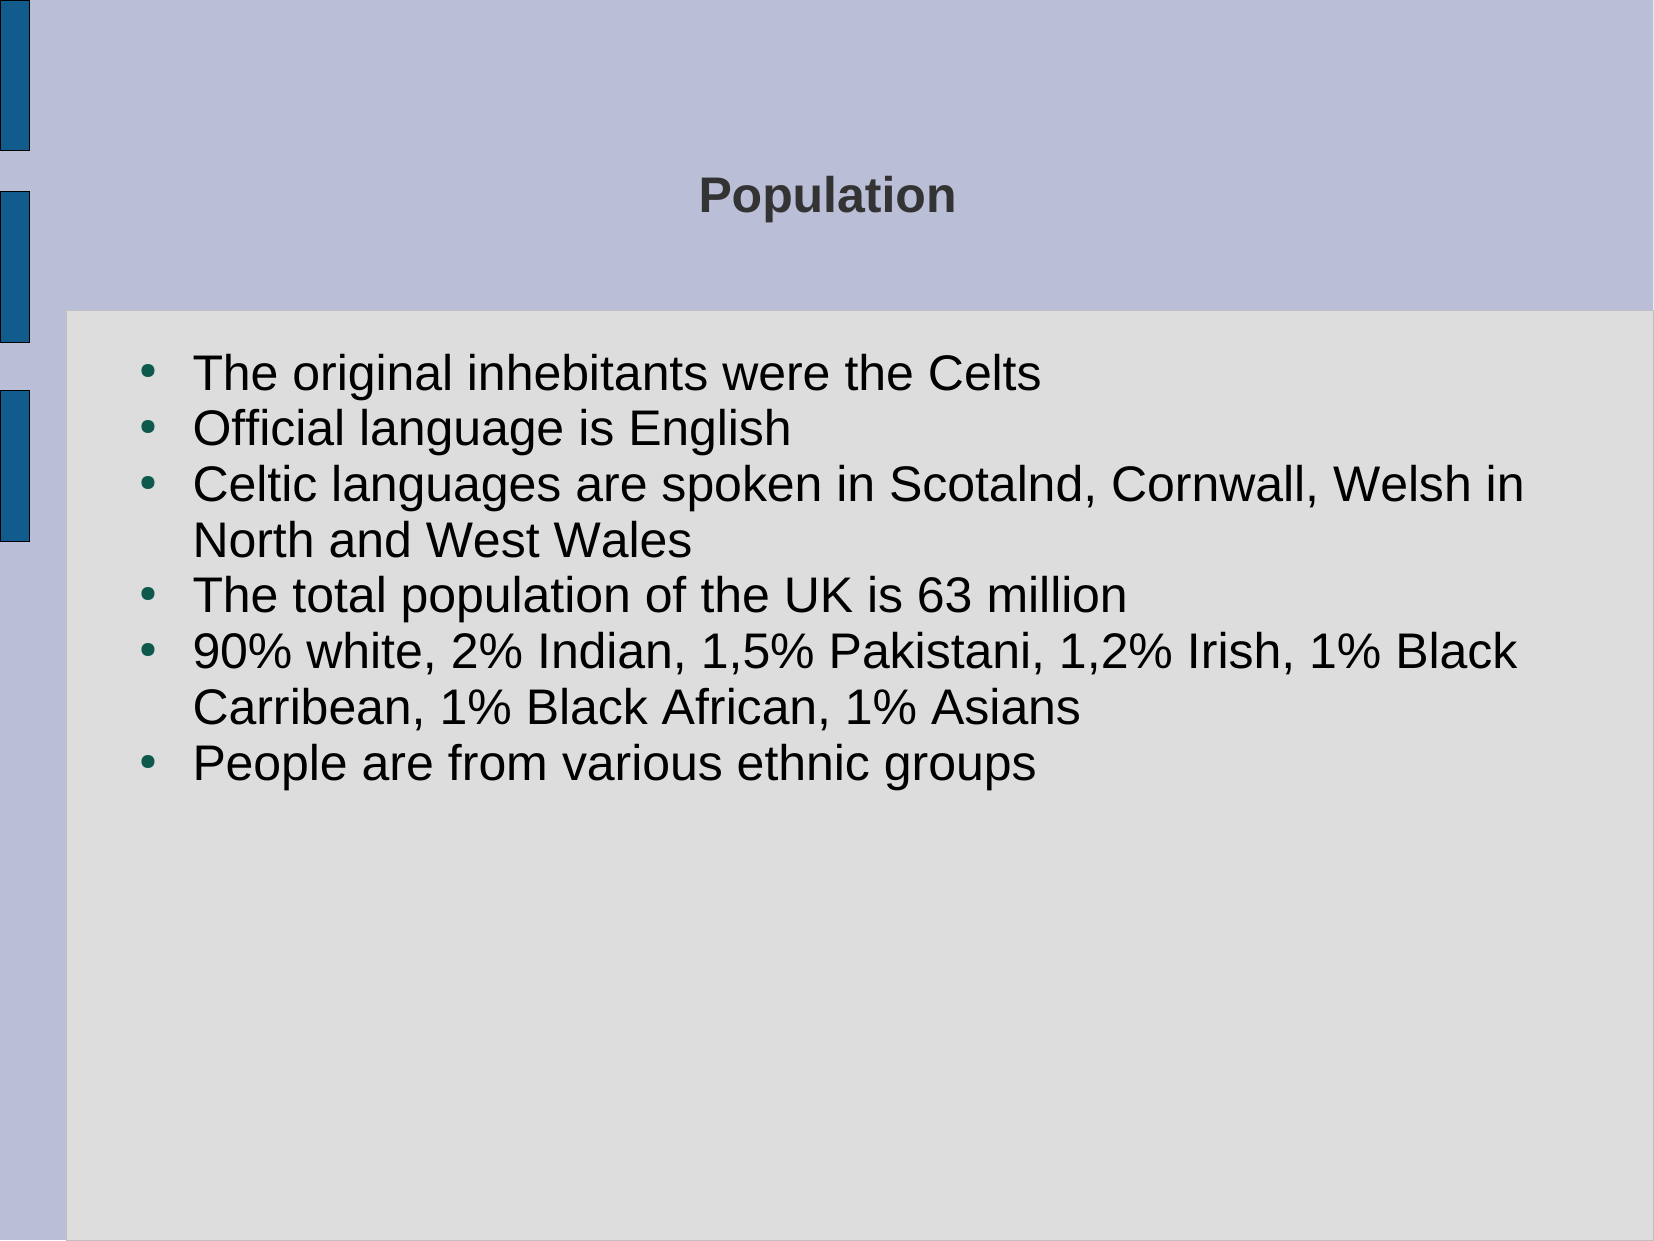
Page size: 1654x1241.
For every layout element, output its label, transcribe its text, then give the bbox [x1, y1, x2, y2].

title Population [121, 91, 1534, 299]
list The original inhebitants were the Celts Official language is English Celtic languages are spoken in Scotalnd, Cornwall, Welsh in North and West Wales The total population of the UK is 63 million 90% white, 2% Indian, 1,5% Pakistani, 1,2% Irish, 1% Black Carribean, 1% Black African, 1% Asians People are from various ethnic groups [121, 344, 1534, 1127]
